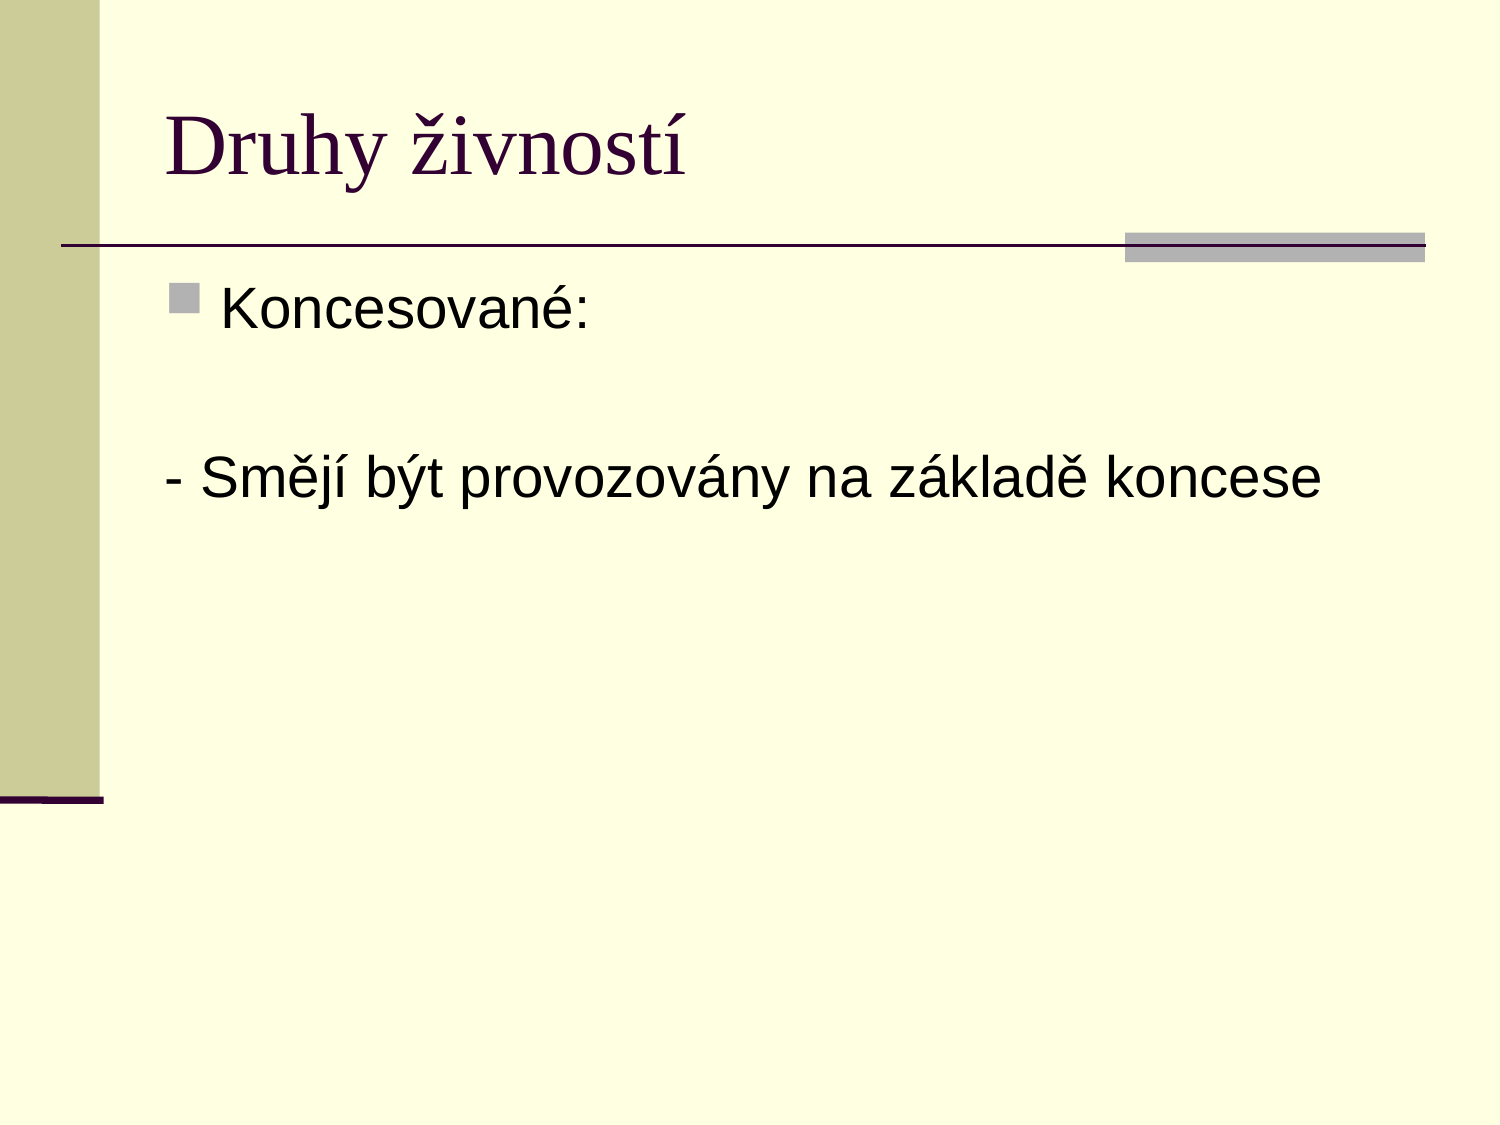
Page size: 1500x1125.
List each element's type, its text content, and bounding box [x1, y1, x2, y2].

list Koncesované: - Smějí být provozovány na základě koncese [150, 262, 1426, 1006]
title Druhy živností [150, 45, 1426, 234]
